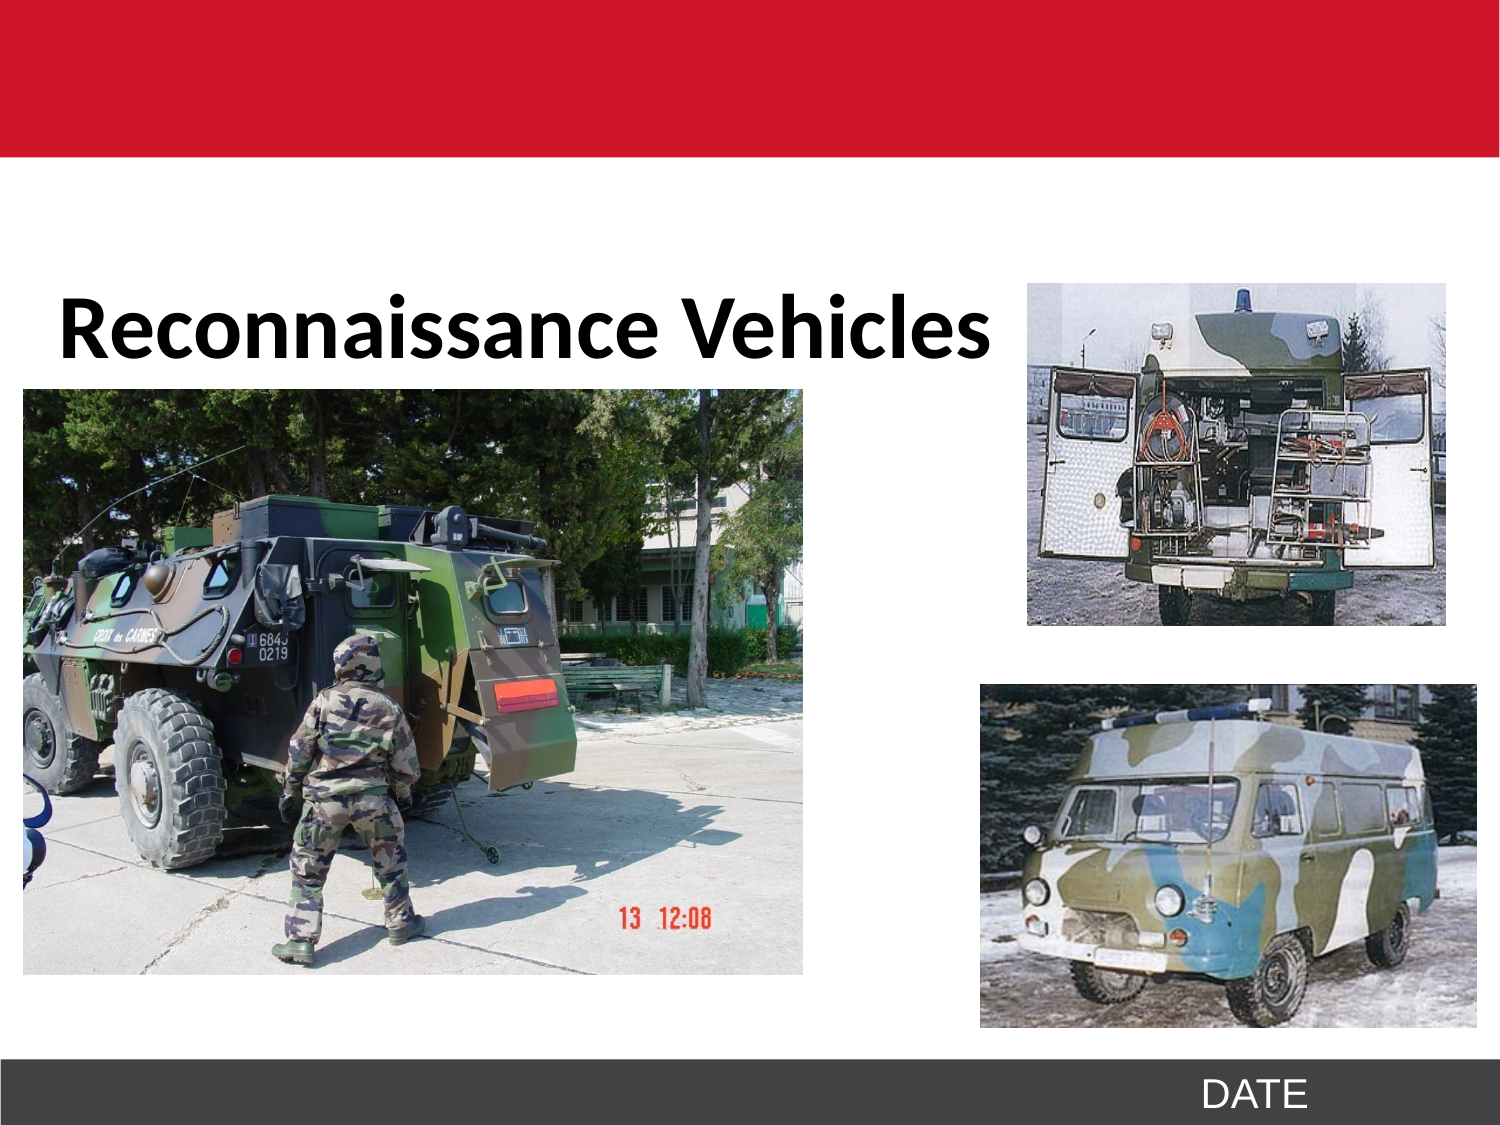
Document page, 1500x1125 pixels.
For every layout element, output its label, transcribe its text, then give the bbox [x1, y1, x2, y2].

text_box Reconnaissance Vehicles [23, 259, 1008, 366]
picture [1027, 283, 1446, 626]
text_box [0, 0, 1500, 158]
picture [980, 684, 1477, 1028]
text_box [0, 1059, 1185, 1125]
picture [23, 389, 803, 975]
text_box DATE [1185, 1059, 1500, 1125]
